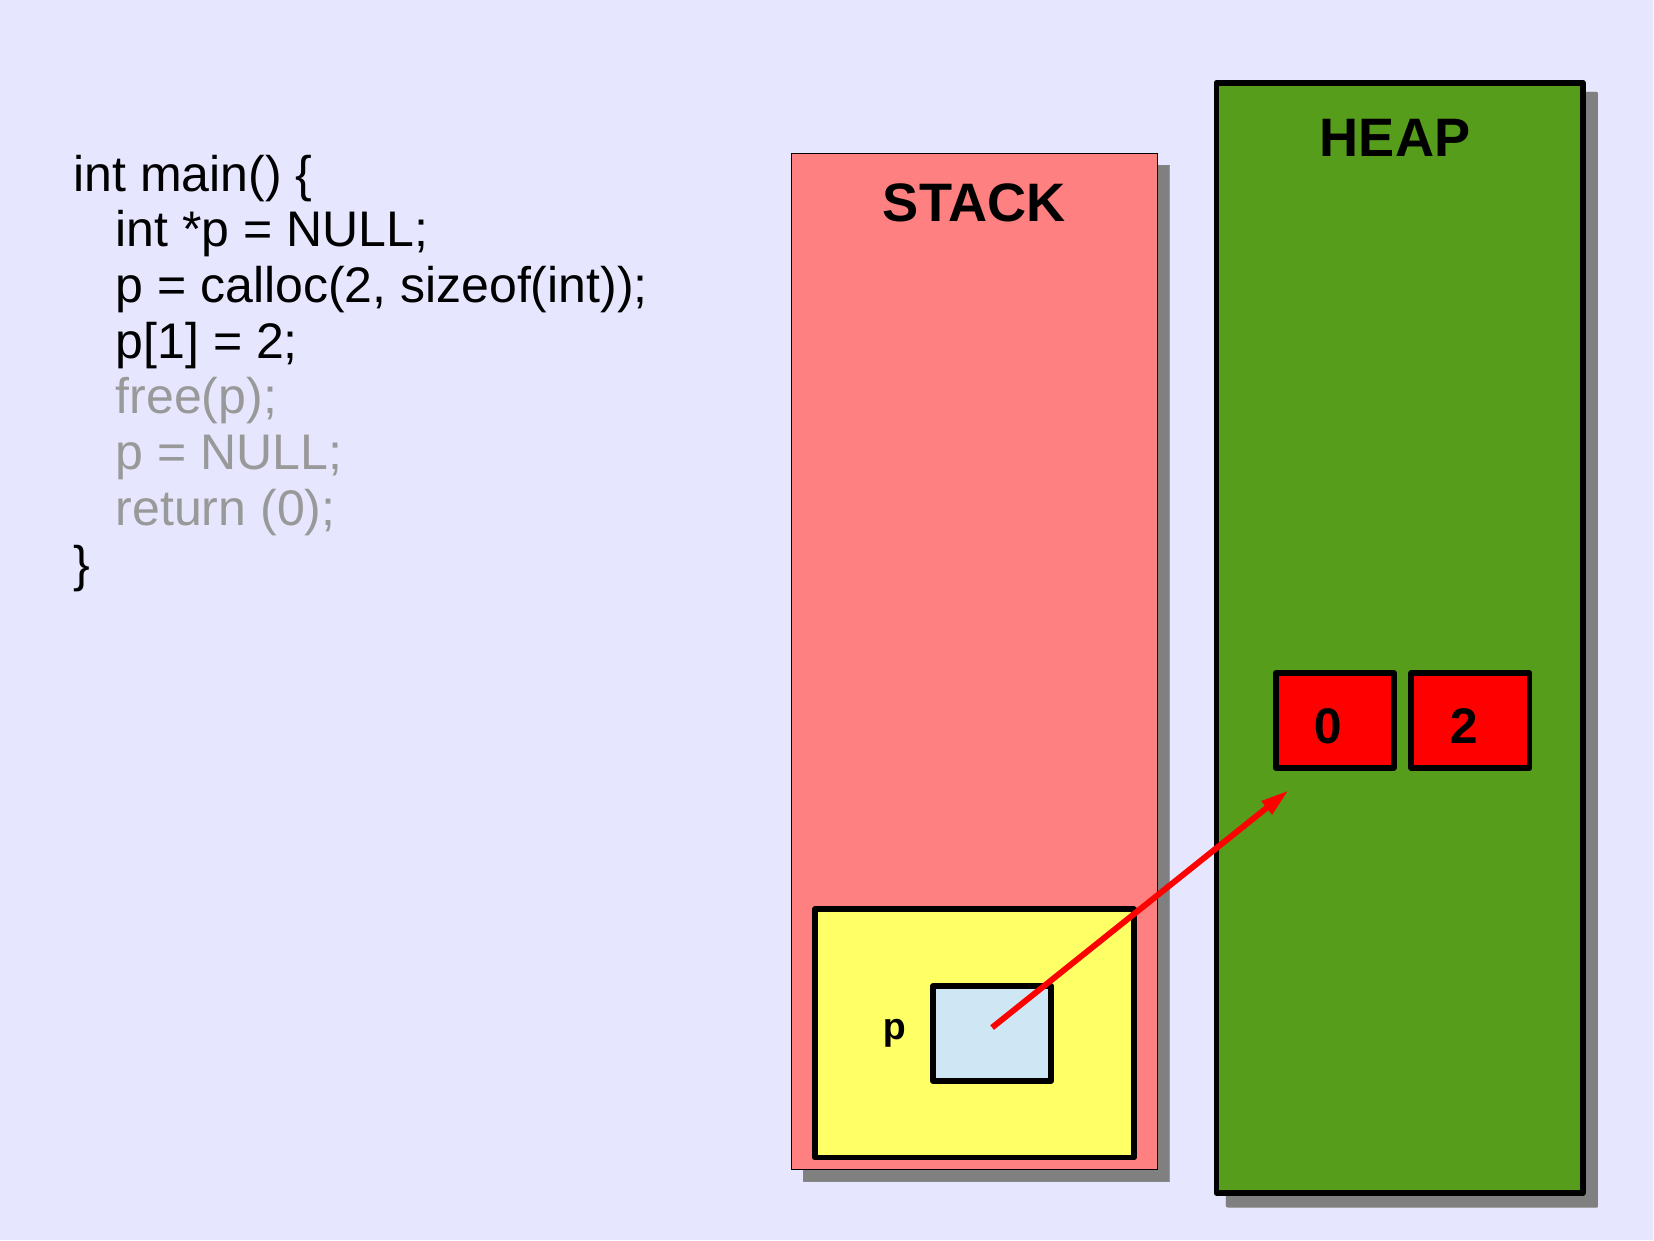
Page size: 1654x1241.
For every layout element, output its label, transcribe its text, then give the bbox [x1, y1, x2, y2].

text_box [791, 153, 1158, 1170]
text_box 2 [1435, 691, 1518, 762]
text_box STACK [868, 165, 1128, 241]
text_box HEAP [1305, 100, 1565, 176]
text_box int main() { int *p = NULL; p = calloc(2, sizeof(int)); p[1] = 2; free(p); p = NULL; return (0); } [59, 82, 792, 642]
text_box [1216, 82, 1583, 1193]
text_box 0 [1299, 691, 1382, 762]
text_box p [868, 998, 928, 1055]
